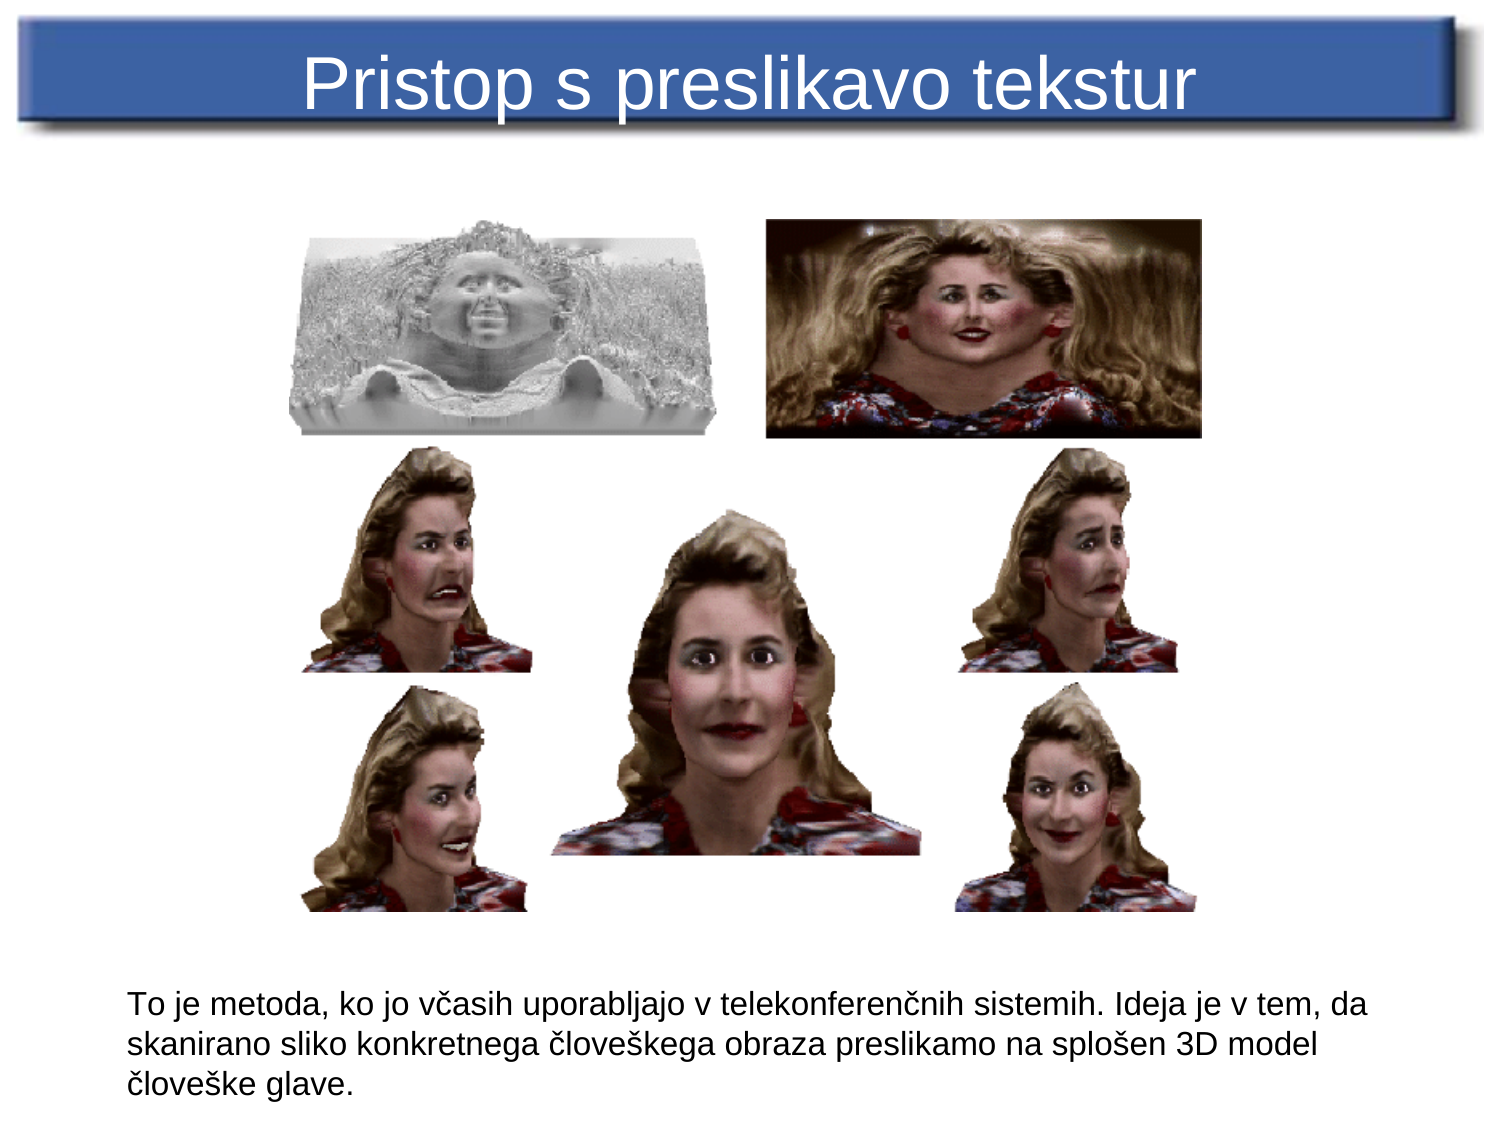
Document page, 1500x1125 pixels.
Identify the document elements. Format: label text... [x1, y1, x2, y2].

picture [289, 219, 1202, 912]
title Pristop s preslikavo tekstur [75, 26, 1426, 133]
picture [16, 13, 1484, 141]
text_box To je metoda, ko jo včasih uporabljajo v telekonferenčnih sistemih. Ideja je v tem, da skanirano sliko konkretnega človeškega obraza preslikamo na splošen 3D model človeške glave. [112, 974, 1424, 1110]
